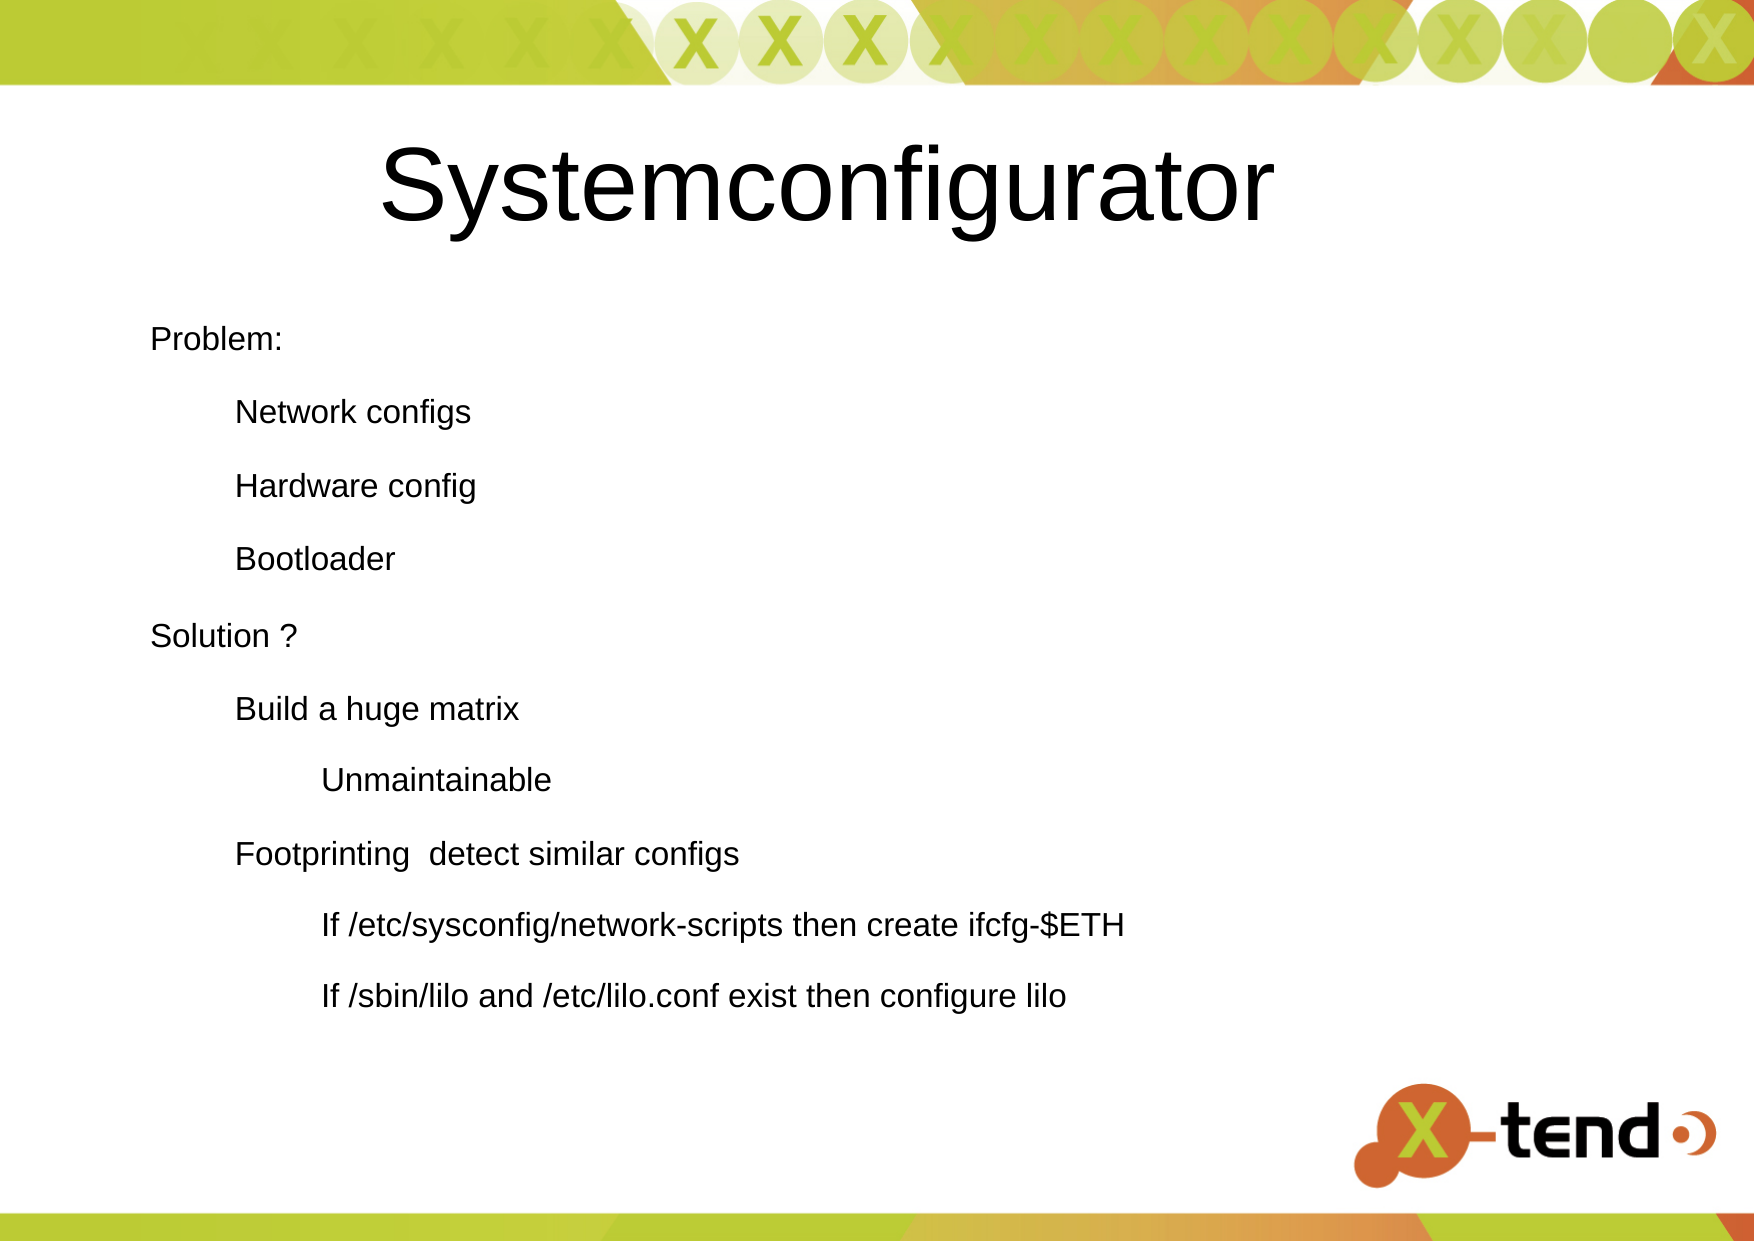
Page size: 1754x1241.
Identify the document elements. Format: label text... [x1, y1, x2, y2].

title Systemconfigurator [121, 49, 1534, 257]
list Problem: Network configs Hardware config Bootloader Solution ? Build a huge matrix Unmaintainable Footprinting detect similar configs If /etc/sysconfig/network-scripts then create ifcfg-$ETH If /sbin/lilo and /etc/lilo.conf exist then configure lilo [150, 300, 1531, 1180]
picture [0, 0, 1754, 1241]
